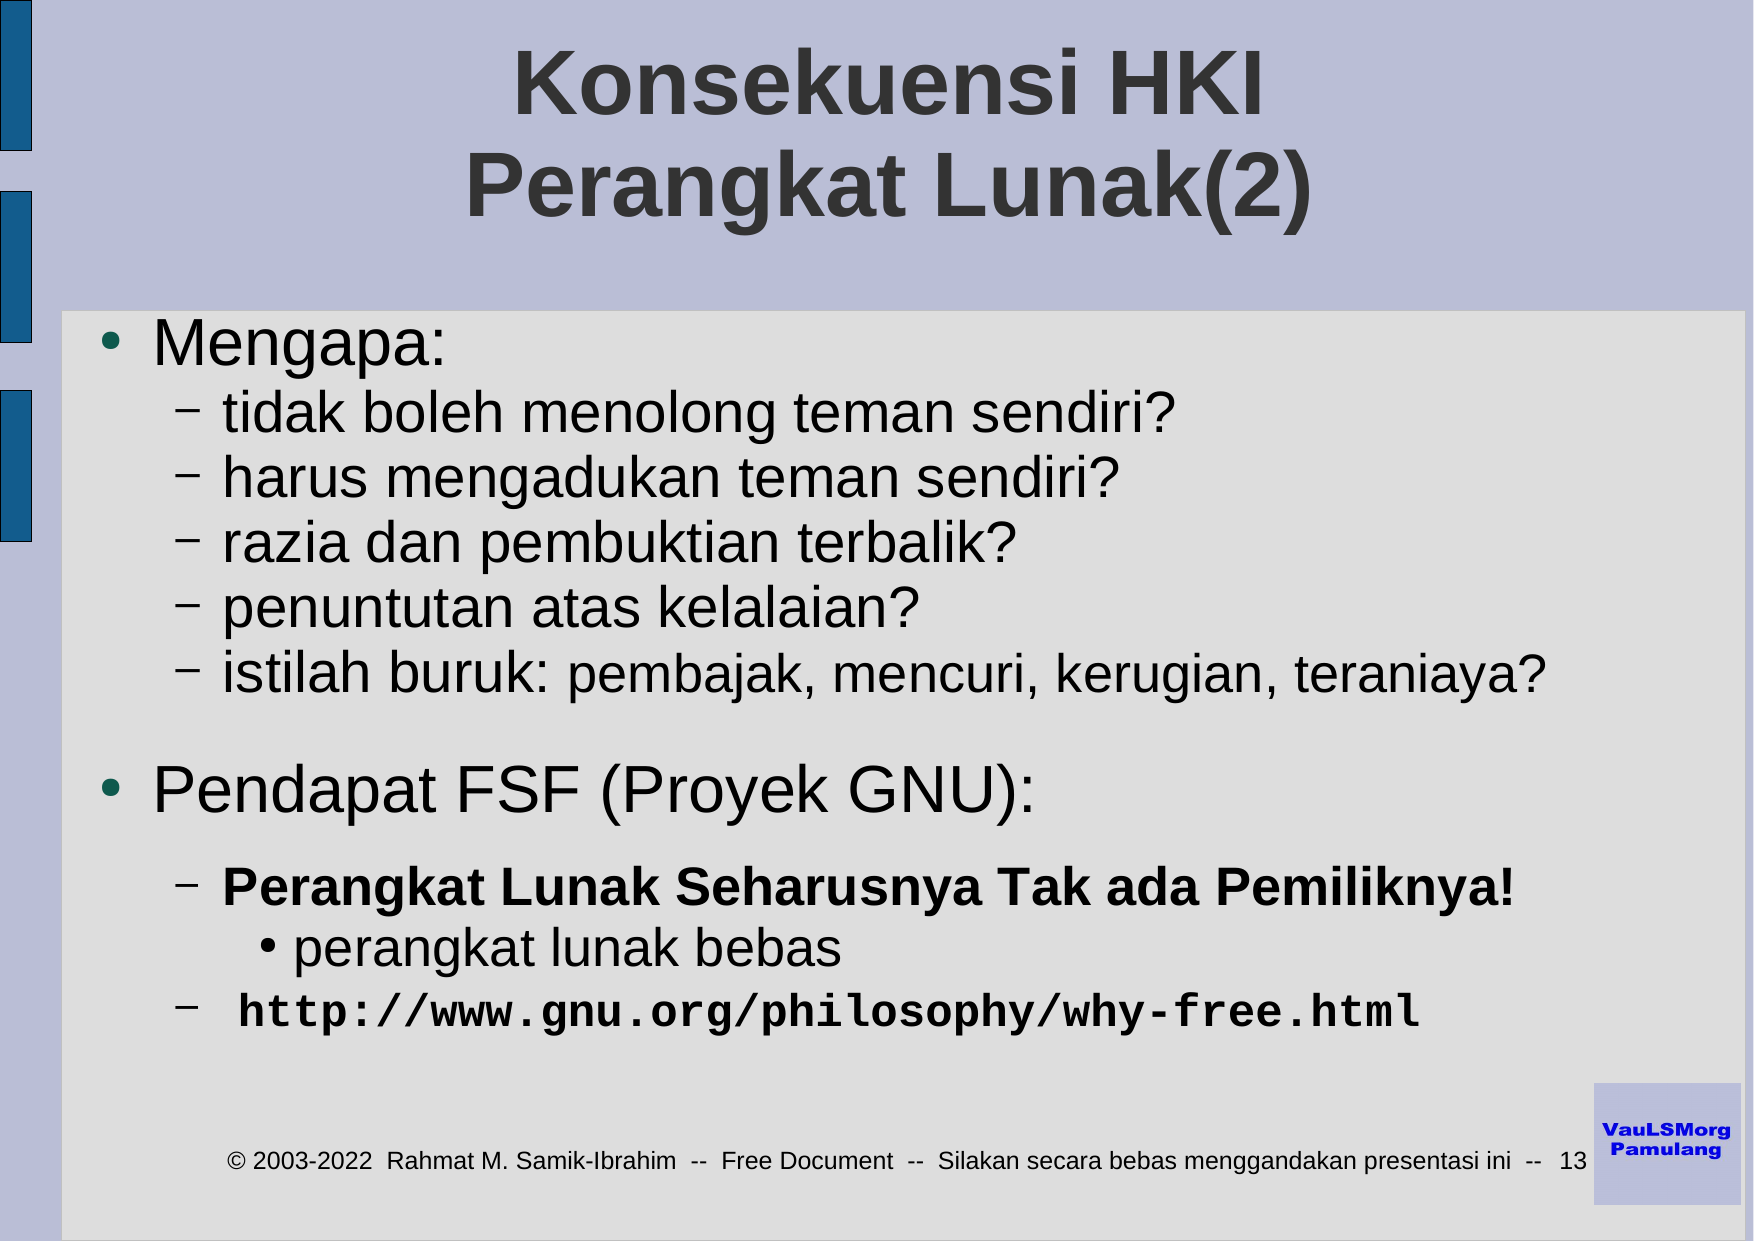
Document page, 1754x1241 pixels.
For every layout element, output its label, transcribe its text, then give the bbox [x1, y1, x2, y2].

title Konsekuensi HKI Perangkat Lunak(2) [55, 30, 1724, 237]
list Mengapa: tidak boleh menolong teman sendiri? harus mengadukan teman sendiri? razia dan pembuktian terbalik? penuntutan atas kelalaian? istilah buruk: pembajak, mencuri, kerugian, teraniaya? Pendapat FSF (Proyek GNU): Perangkat Lunak Seharusnya Tak ada Pemiliknya! perangkat lunak bebas http://www.gnu.org/philosophy/why-free.html [81, 305, 1663, 1072]
picture [1594, 1083, 1741, 1205]
